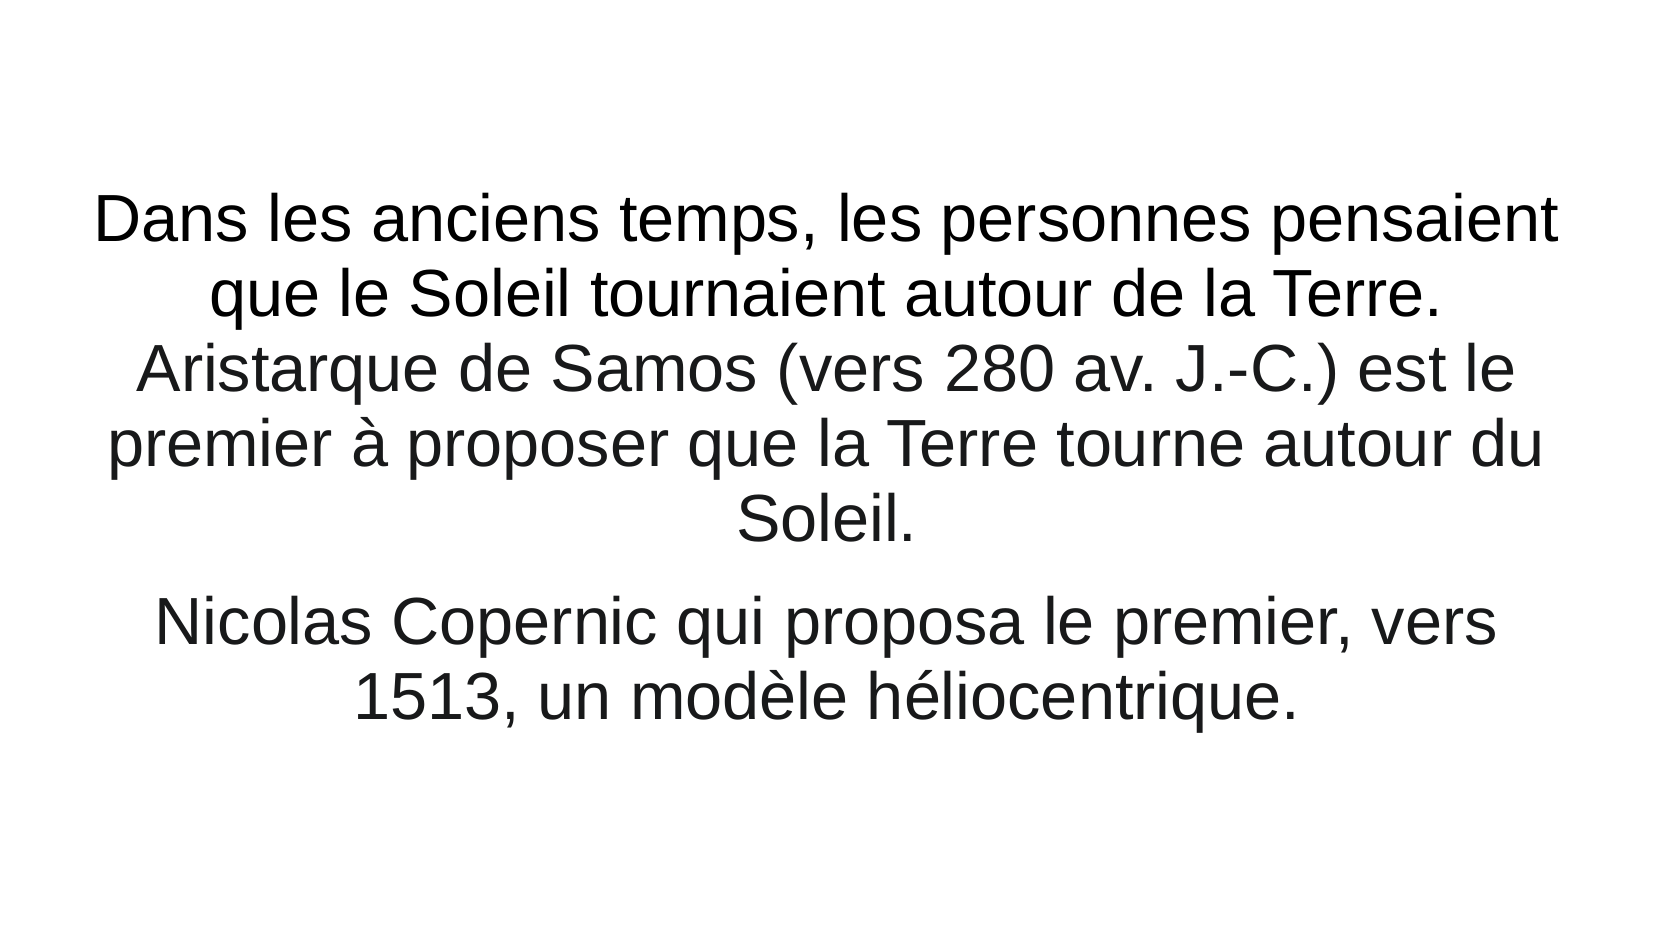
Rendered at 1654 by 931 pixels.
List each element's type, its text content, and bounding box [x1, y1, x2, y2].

subtitle Dans les anciens temps, les personnes pensaient que le Soleil tournaient autour de la Terre. Aristarque de Samos (vers 280 av. J.-C.) est le premier à proposer que la Terre tourne autour du Soleil. Nicolas Copernic qui proposa le premier, vers 1513, un modèle héliocentrique. [82, 29, 1571, 886]
